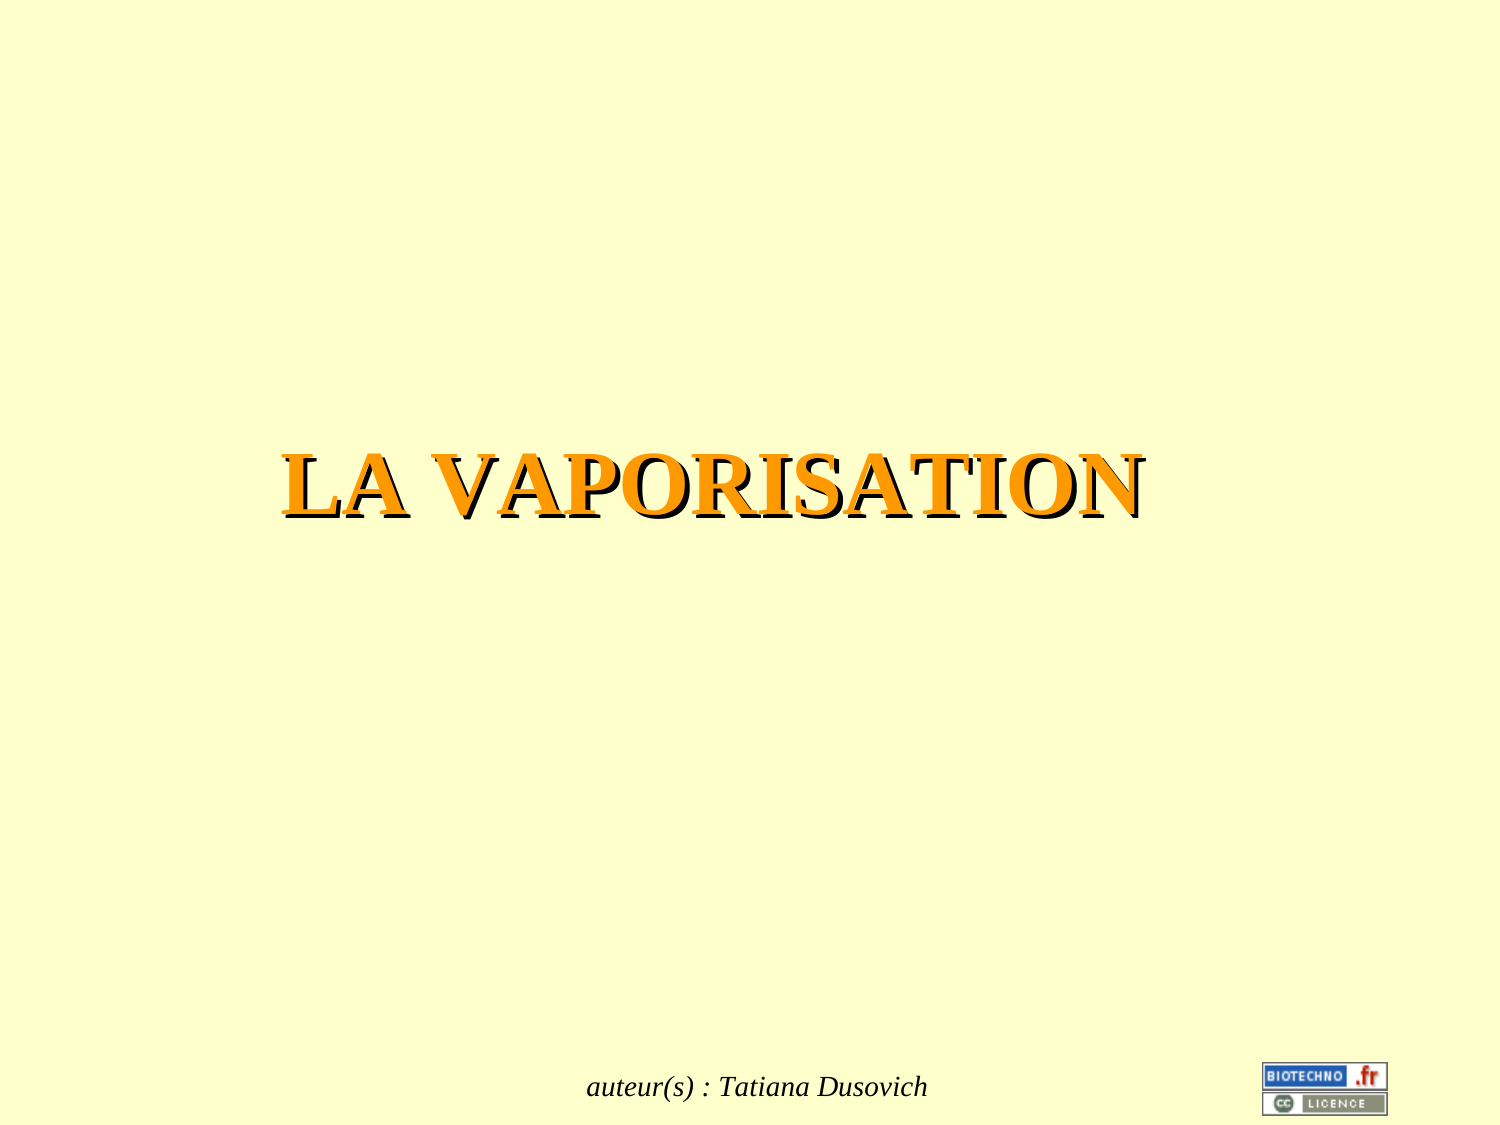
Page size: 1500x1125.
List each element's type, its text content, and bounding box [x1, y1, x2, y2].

text_box LA VAPORISATION [249, 425, 1176, 543]
picture [1262, 1092, 1388, 1116]
picture [1262, 1062, 1388, 1091]
